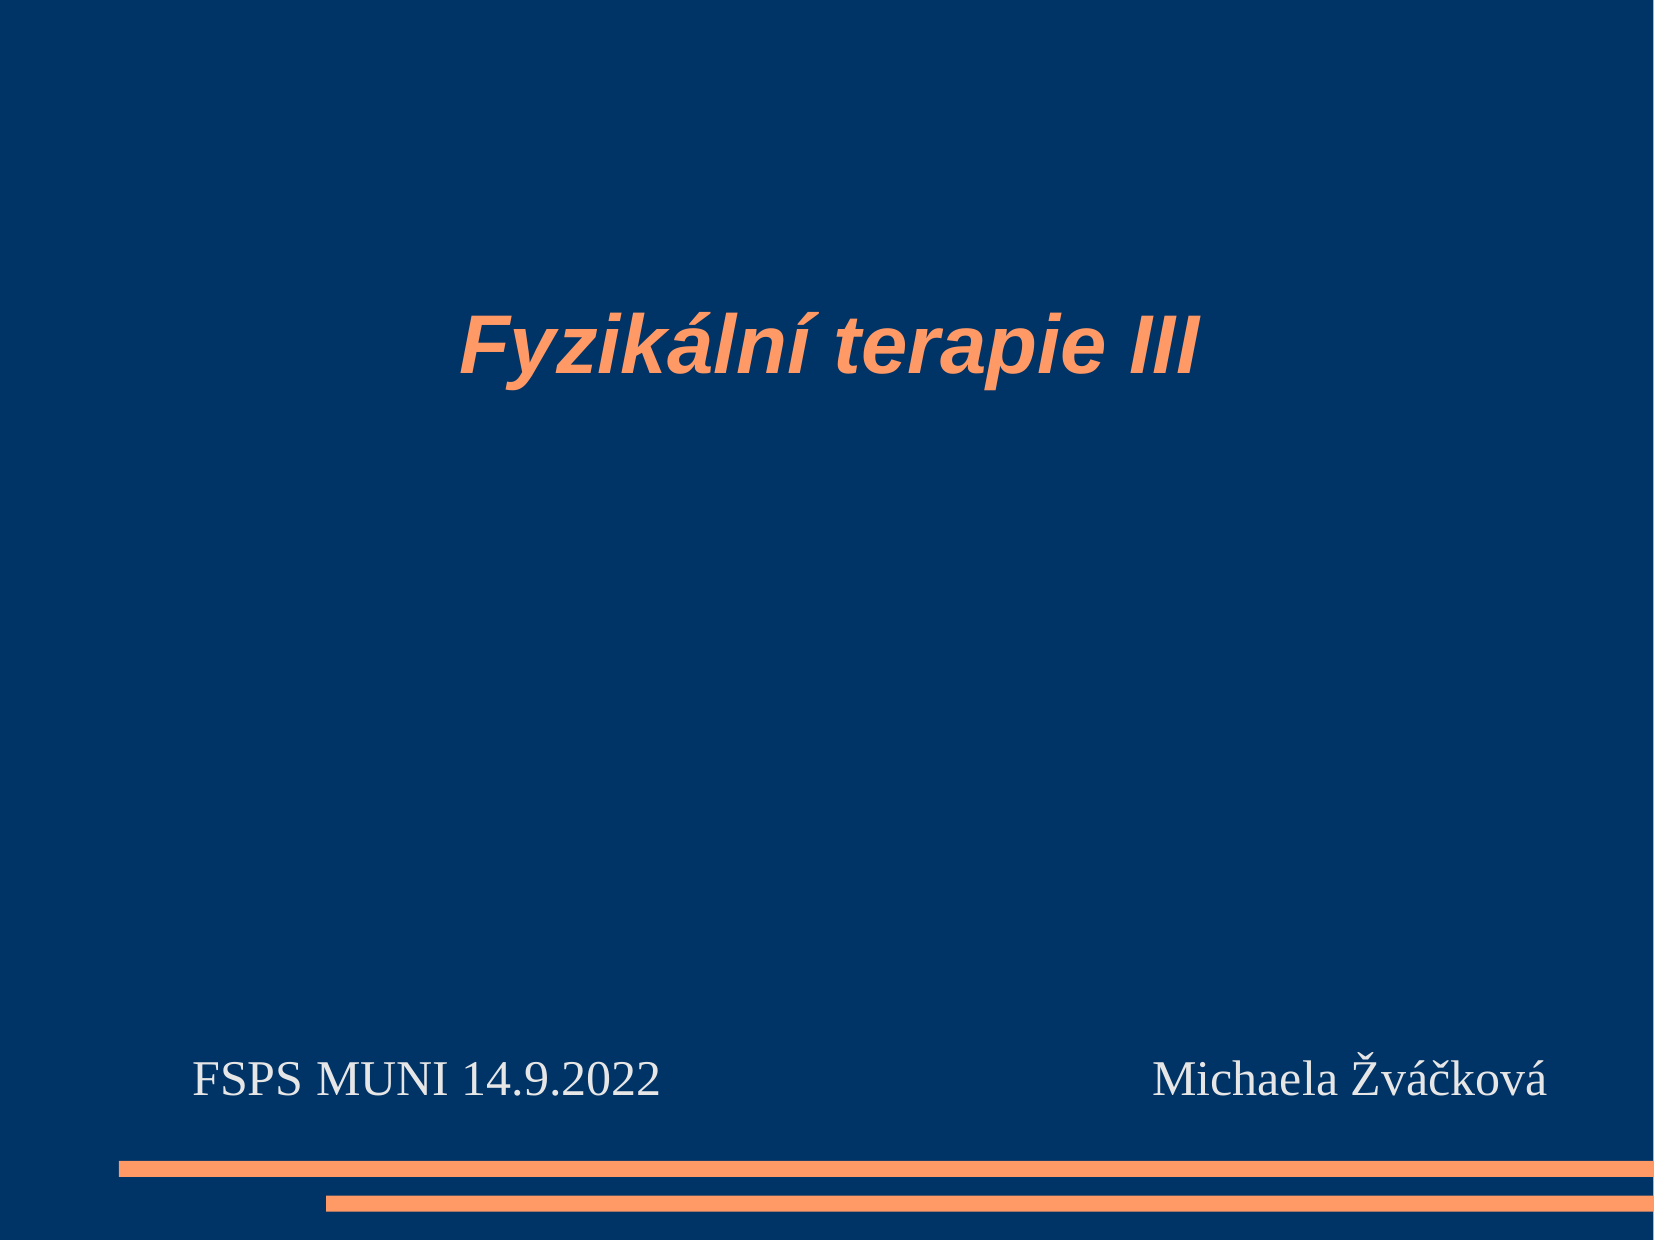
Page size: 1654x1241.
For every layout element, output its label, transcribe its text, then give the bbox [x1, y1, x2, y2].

list FSPS MUNI 14.9.2022 Michaela Žváčková [121, 1051, 1561, 1132]
title Fyzikální terapie III [135, 241, 1548, 449]
